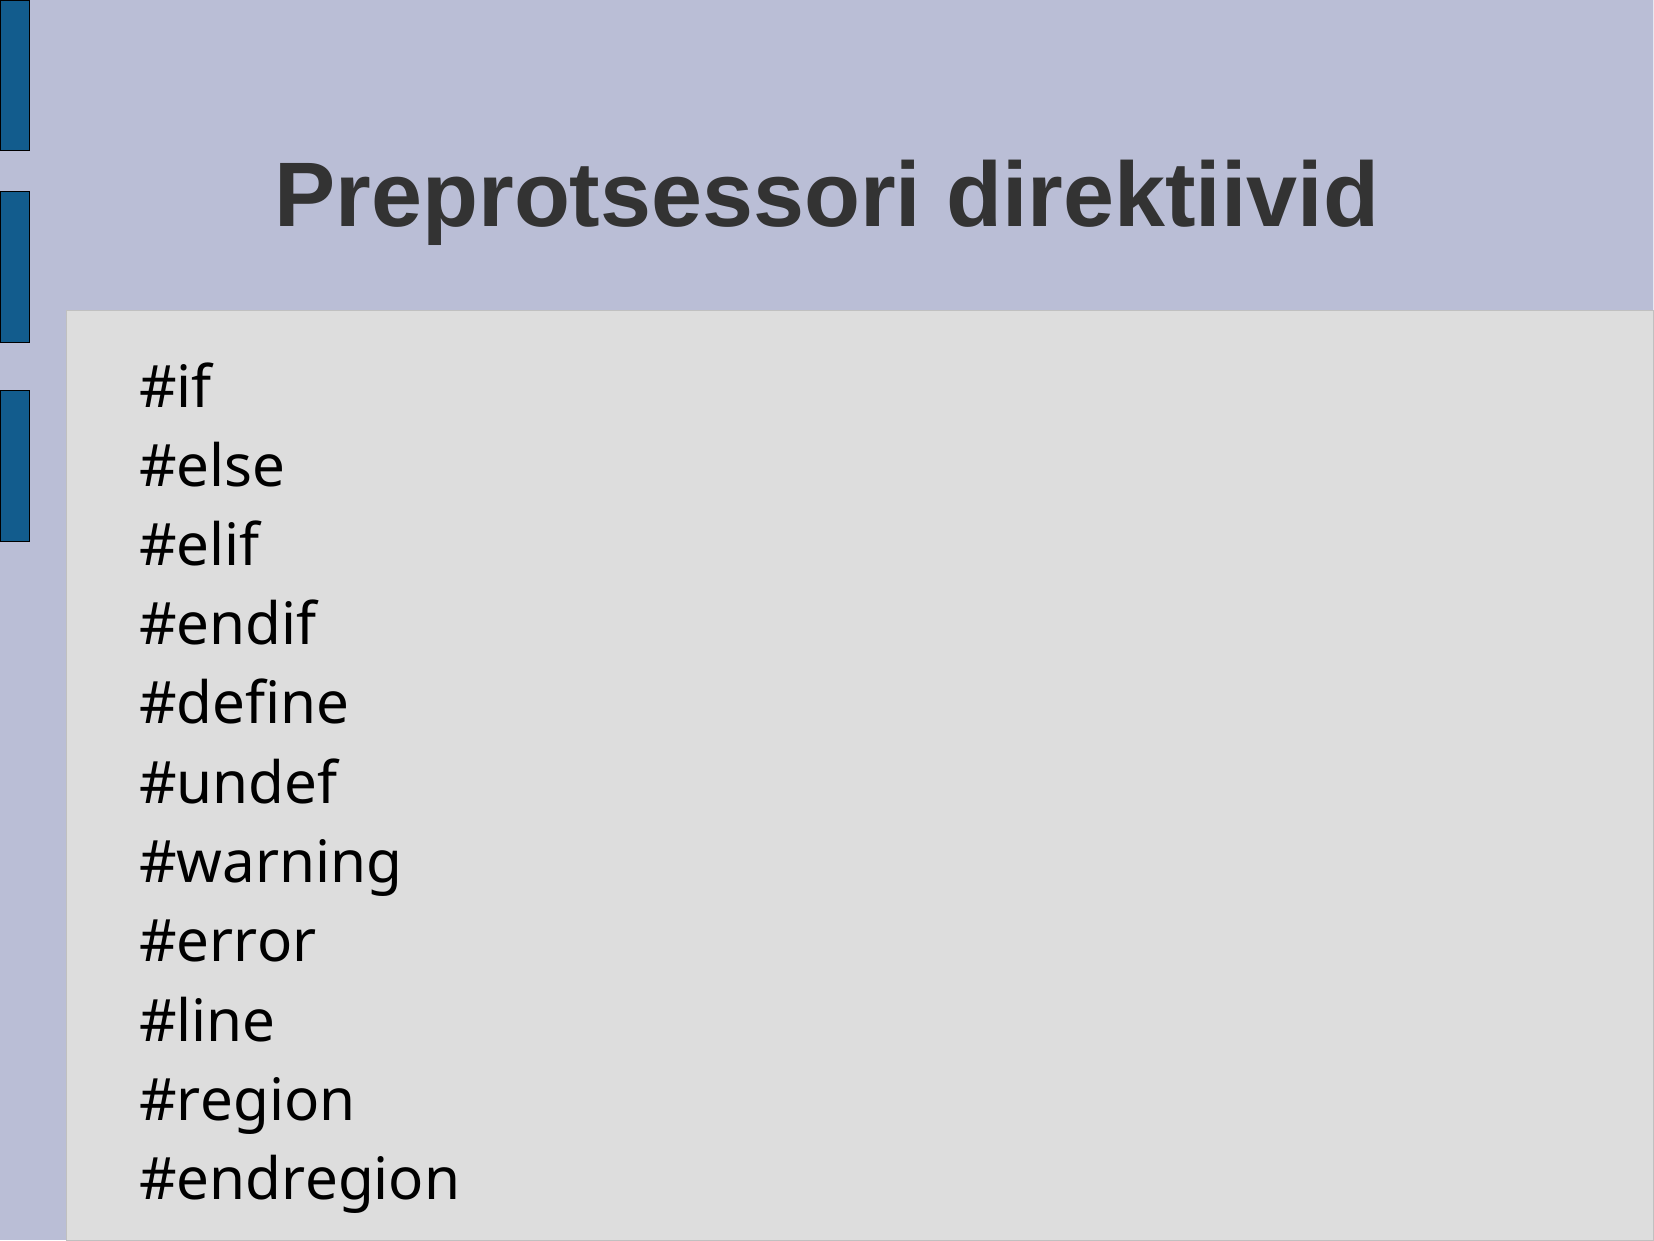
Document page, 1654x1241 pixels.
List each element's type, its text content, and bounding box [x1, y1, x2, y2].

list #if #else #elif #endif #define #undef #warning #error #line #region #endregion [121, 344, 1534, 1127]
title Preprotsessori direktiivid [121, 91, 1534, 299]
